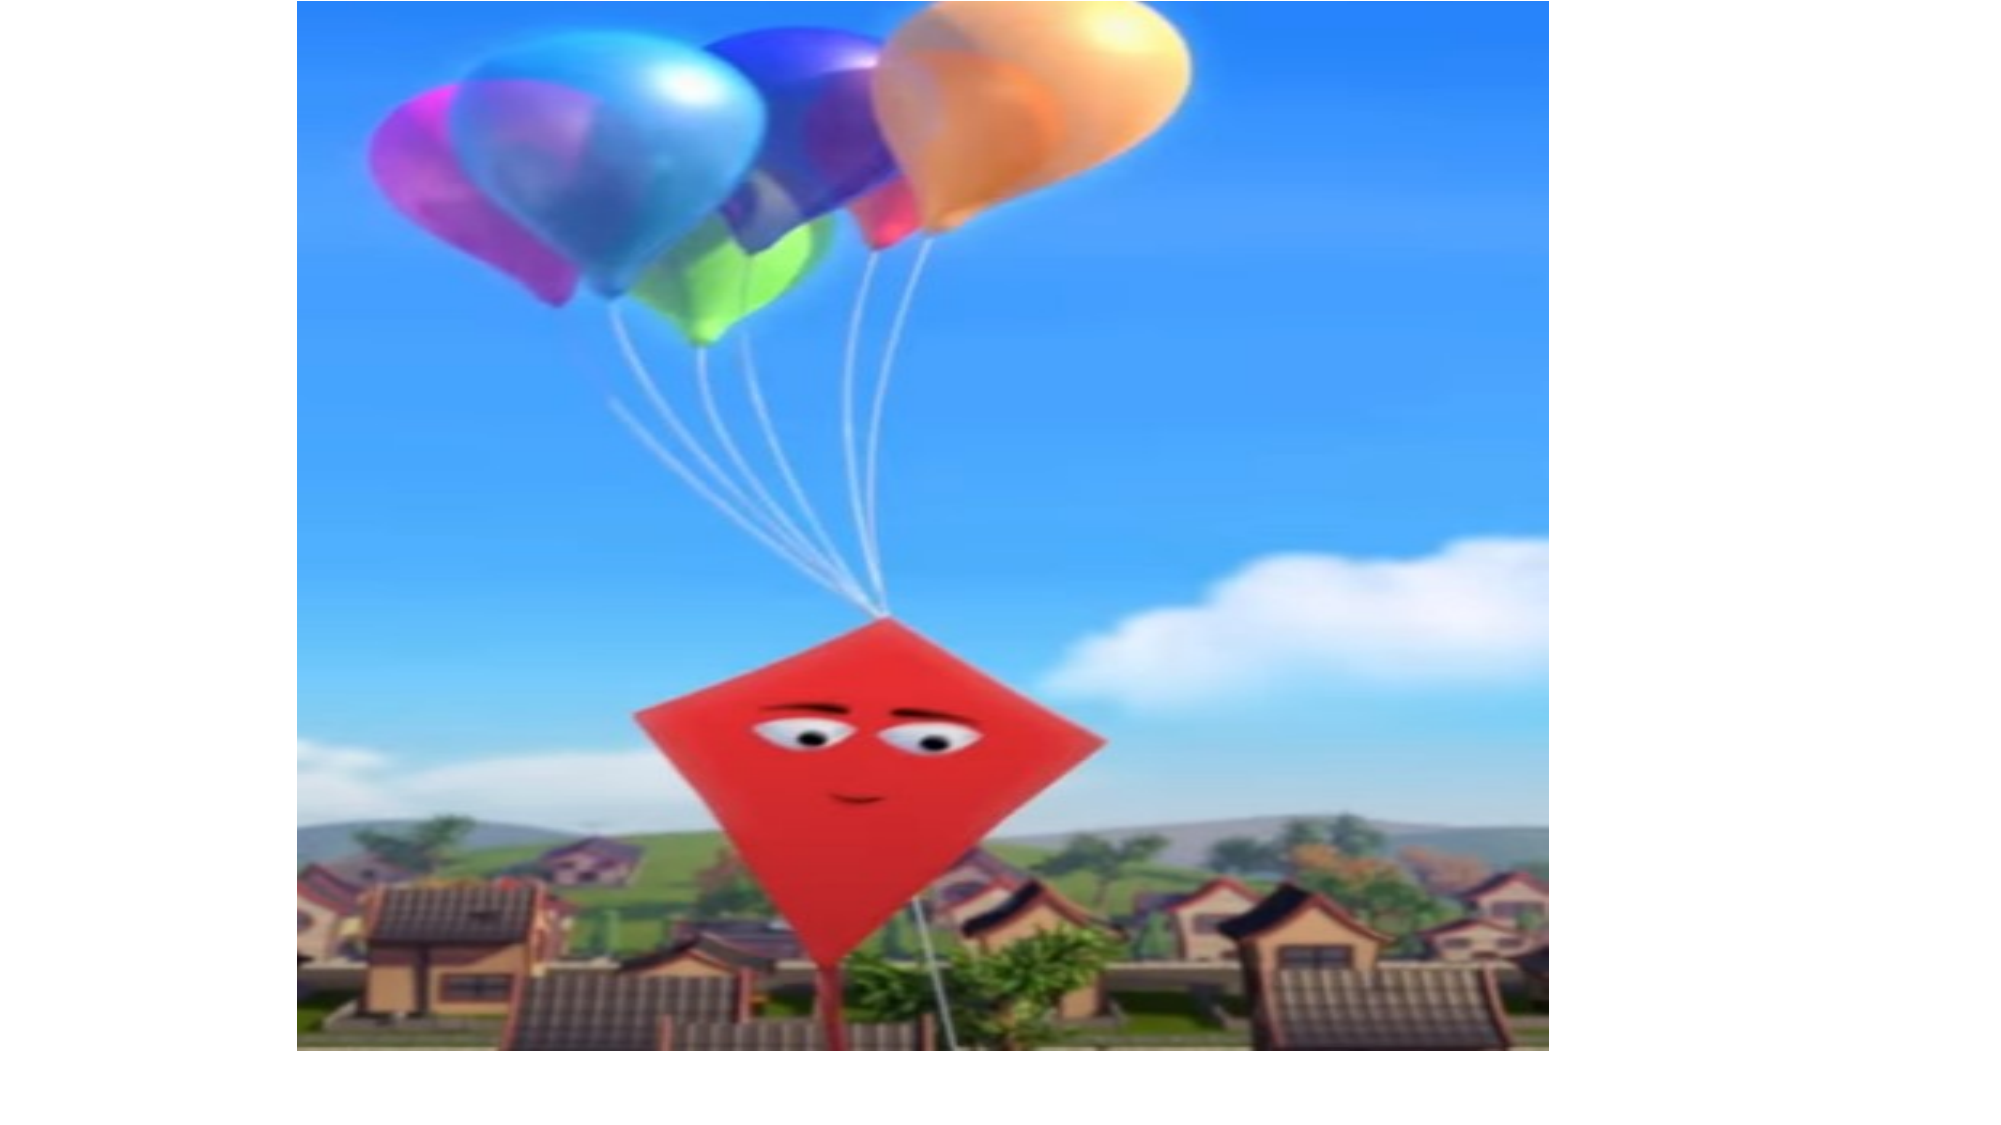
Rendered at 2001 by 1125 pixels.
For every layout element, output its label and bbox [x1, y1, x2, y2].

picture [297, 1, 1549, 1051]
